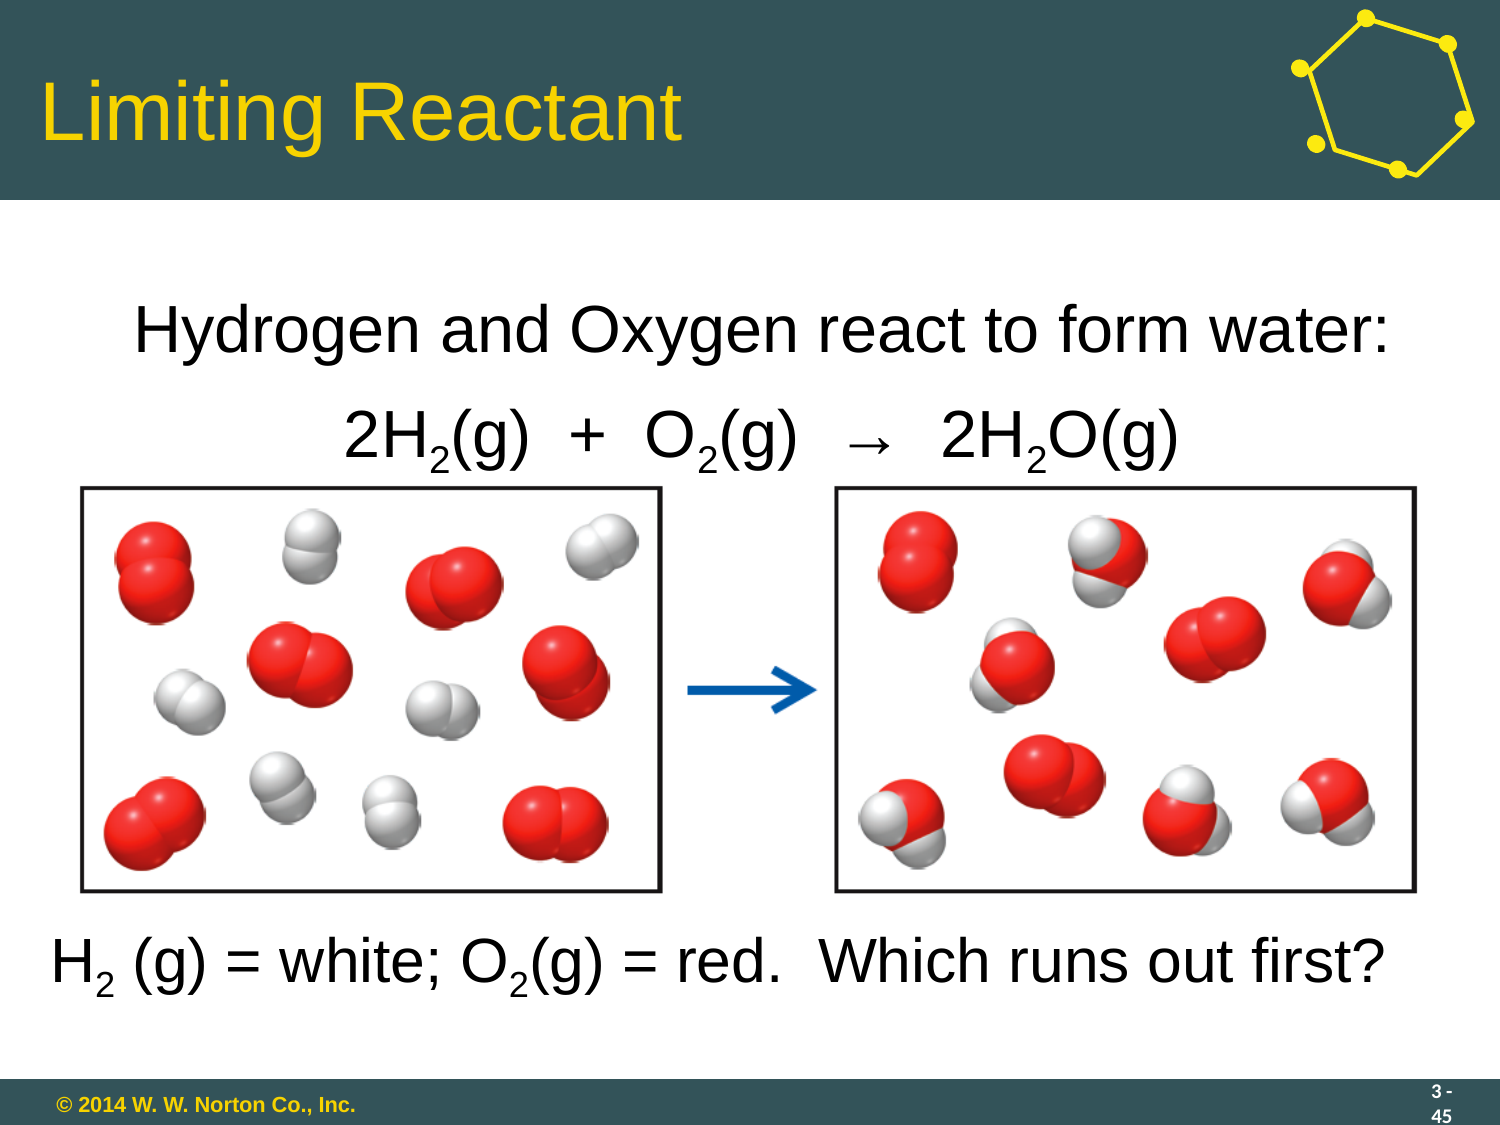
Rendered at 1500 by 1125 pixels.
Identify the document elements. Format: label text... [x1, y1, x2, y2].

list Hydrogen and Oxygen react to form water: 2H2(g) + O2(g) → 2H2O(g) [62, 287, 1463, 500]
title Limiting Reactant [24, 19, 1105, 195]
text_box H2 (g) = white; O2(g) = red. Which runs out first? [35, 912, 1403, 1013]
picture [75, 481, 1425, 900]
slide_number 3 - <number> [1411, 1086, 1468, 1119]
